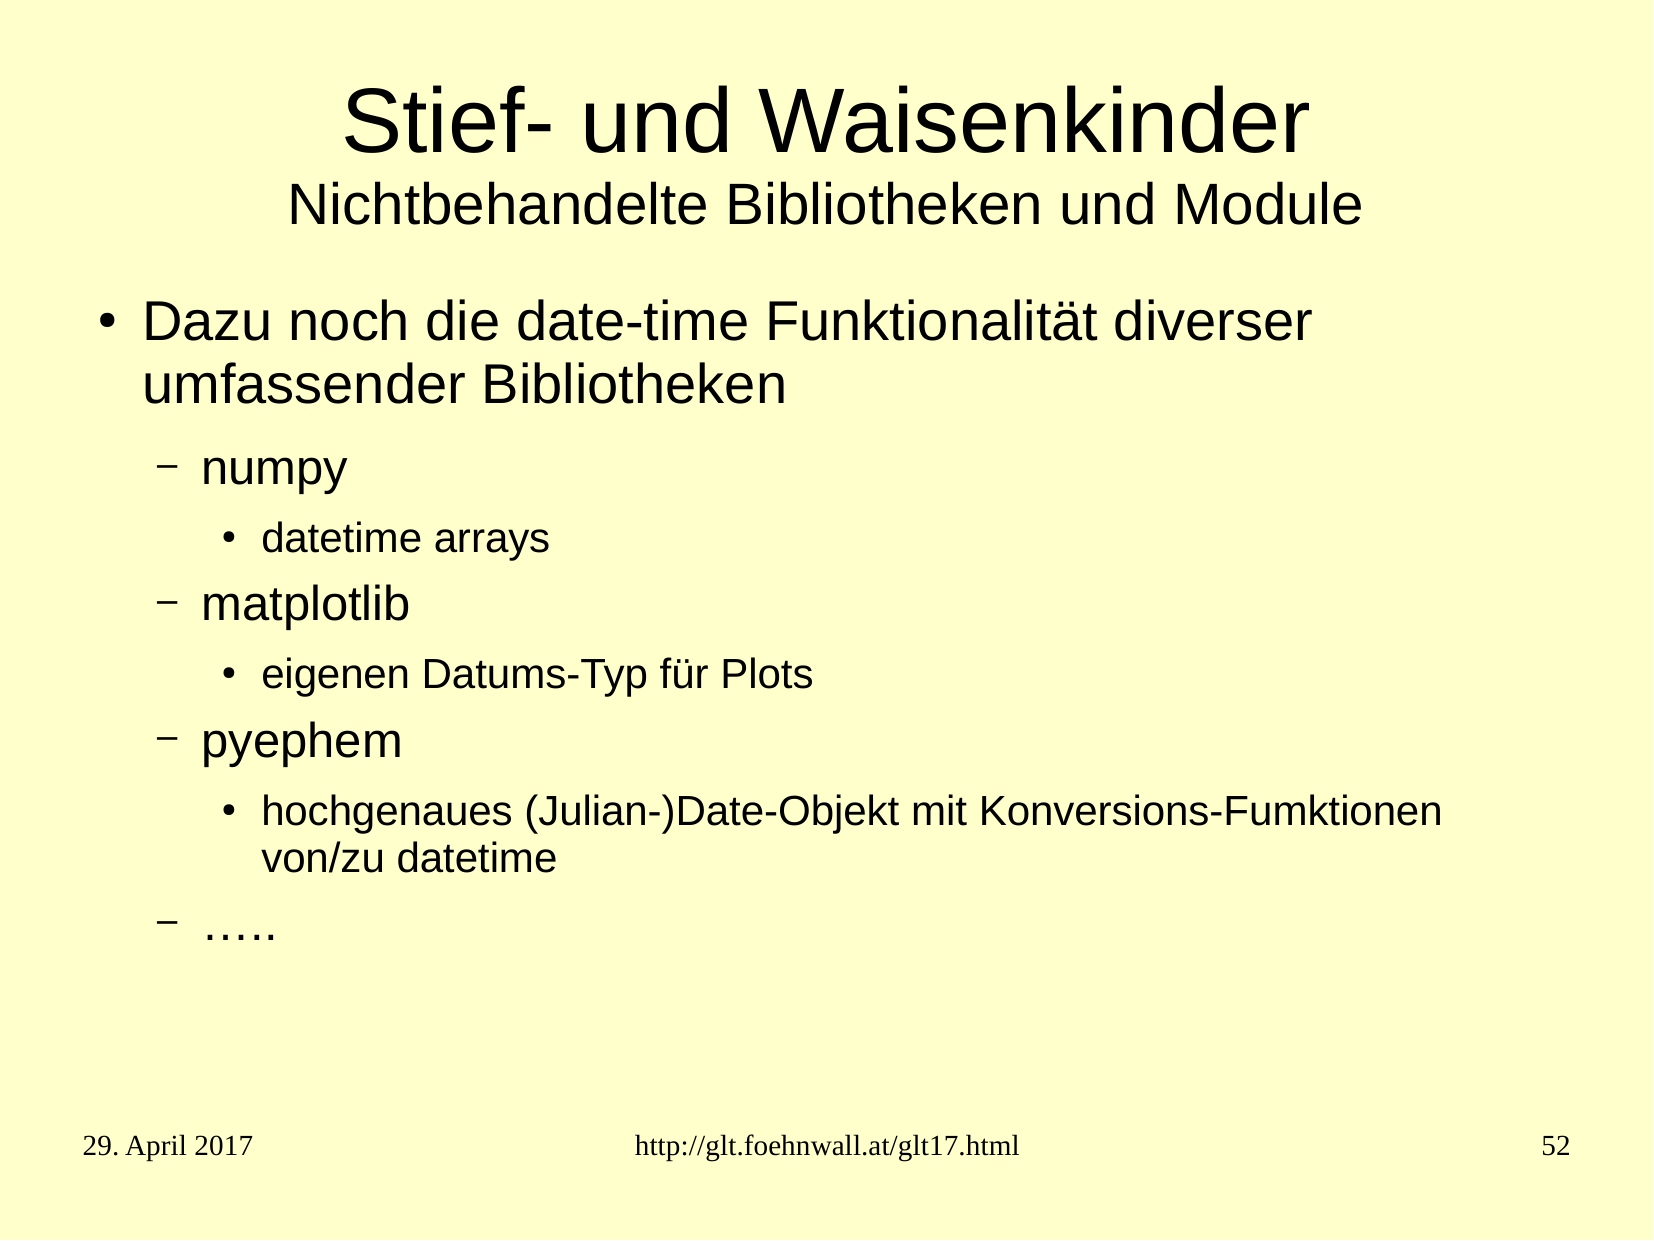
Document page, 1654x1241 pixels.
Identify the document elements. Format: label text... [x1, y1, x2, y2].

title Stief- und Waisenkinder Nichtbehandelte Bibliotheken und Module [82, 49, 1571, 257]
list Dazu noch die date-time Funktionalität diverser umfassender Bibliotheken numpy datetime arrays matplotlib eigenen Datums-Typ für Plots pyephem hochgenaues (Julian-)Date-Objekt mit Konversions-Fumktionen von/zu datetime ….. [82, 290, 1571, 1010]
